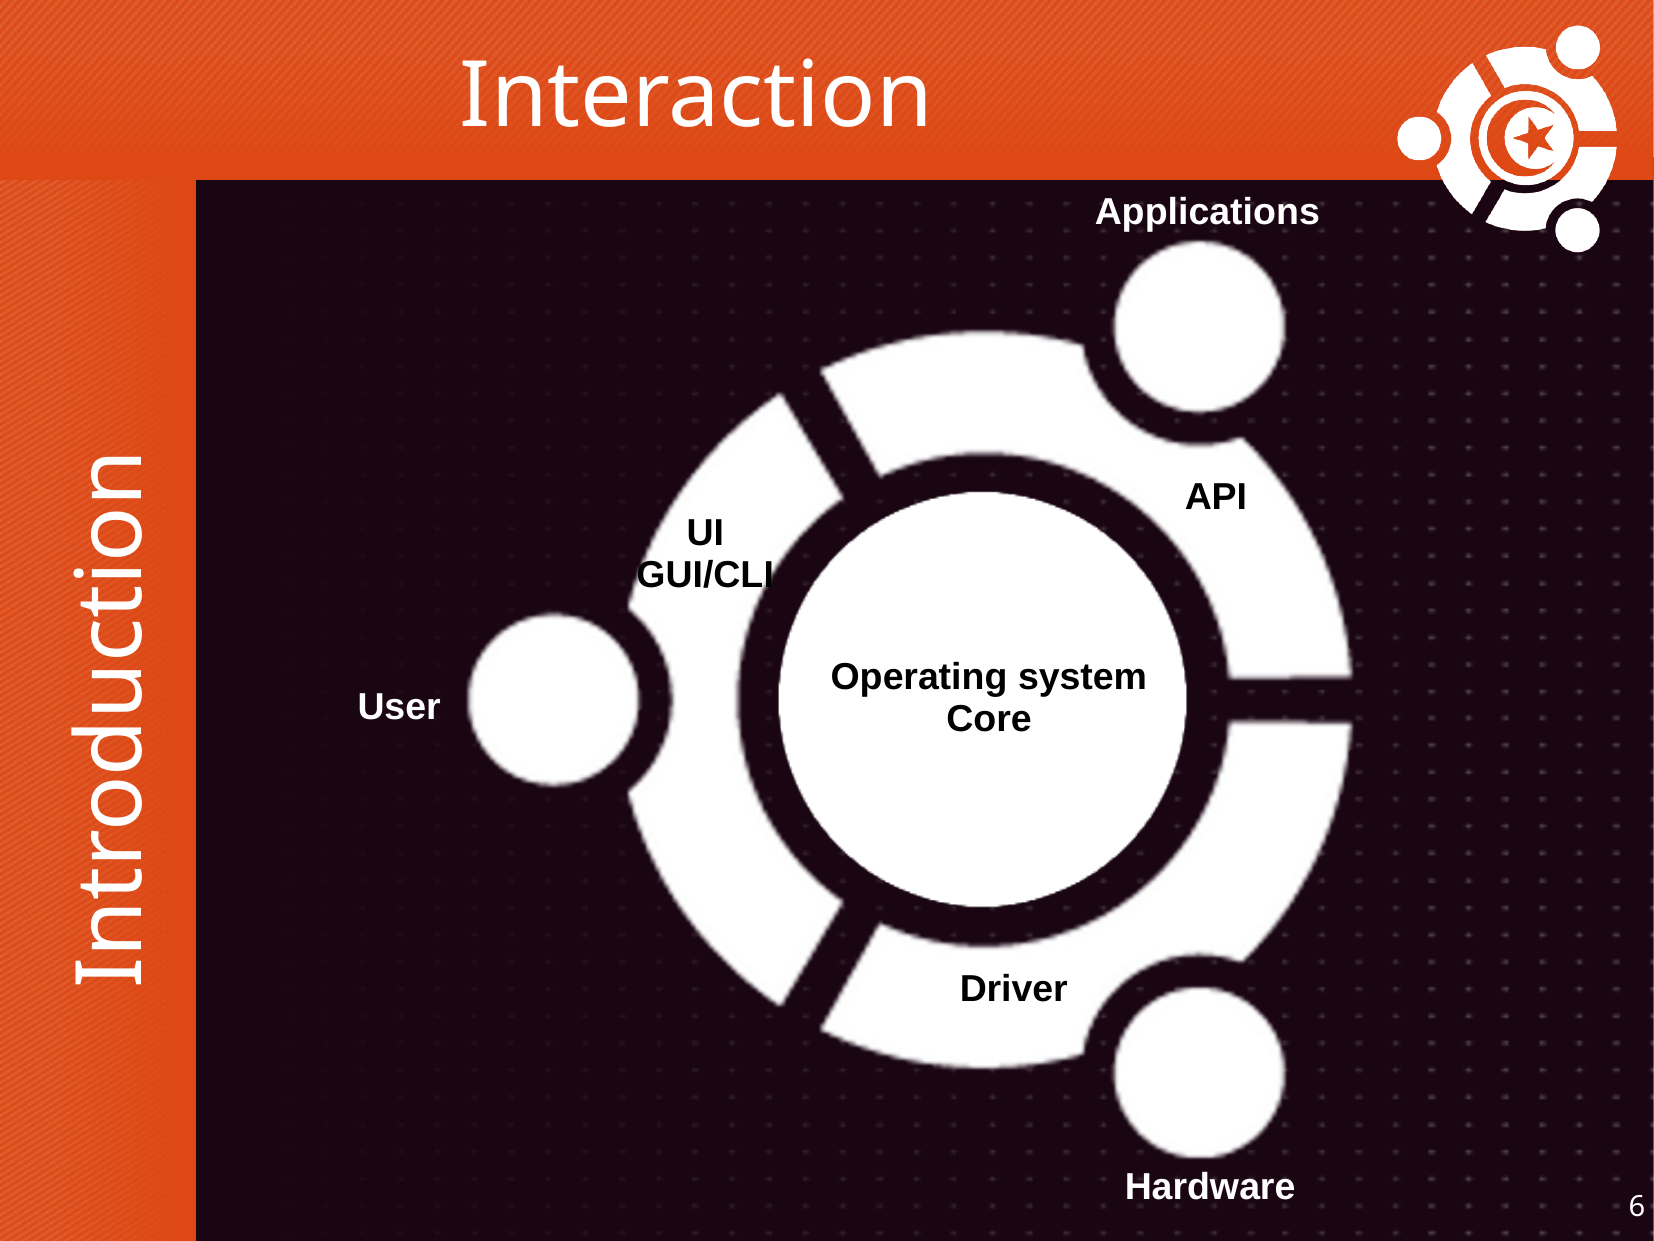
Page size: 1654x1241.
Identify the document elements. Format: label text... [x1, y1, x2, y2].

text_box Applications [1080, 183, 1334, 241]
text_box Operating system Core [815, 648, 1162, 748]
picture [0, 0, 1654, 1241]
text_box Driver [945, 960, 1082, 1017]
text_box Hardware [1110, 1158, 1312, 1216]
title Introduction [17, 210, 196, 1229]
title Interaction [0, 2, 1394, 181]
text_box API [1170, 468, 1262, 526]
text_box User [342, 678, 456, 736]
text_box UI GUI/CLI [621, 504, 790, 604]
